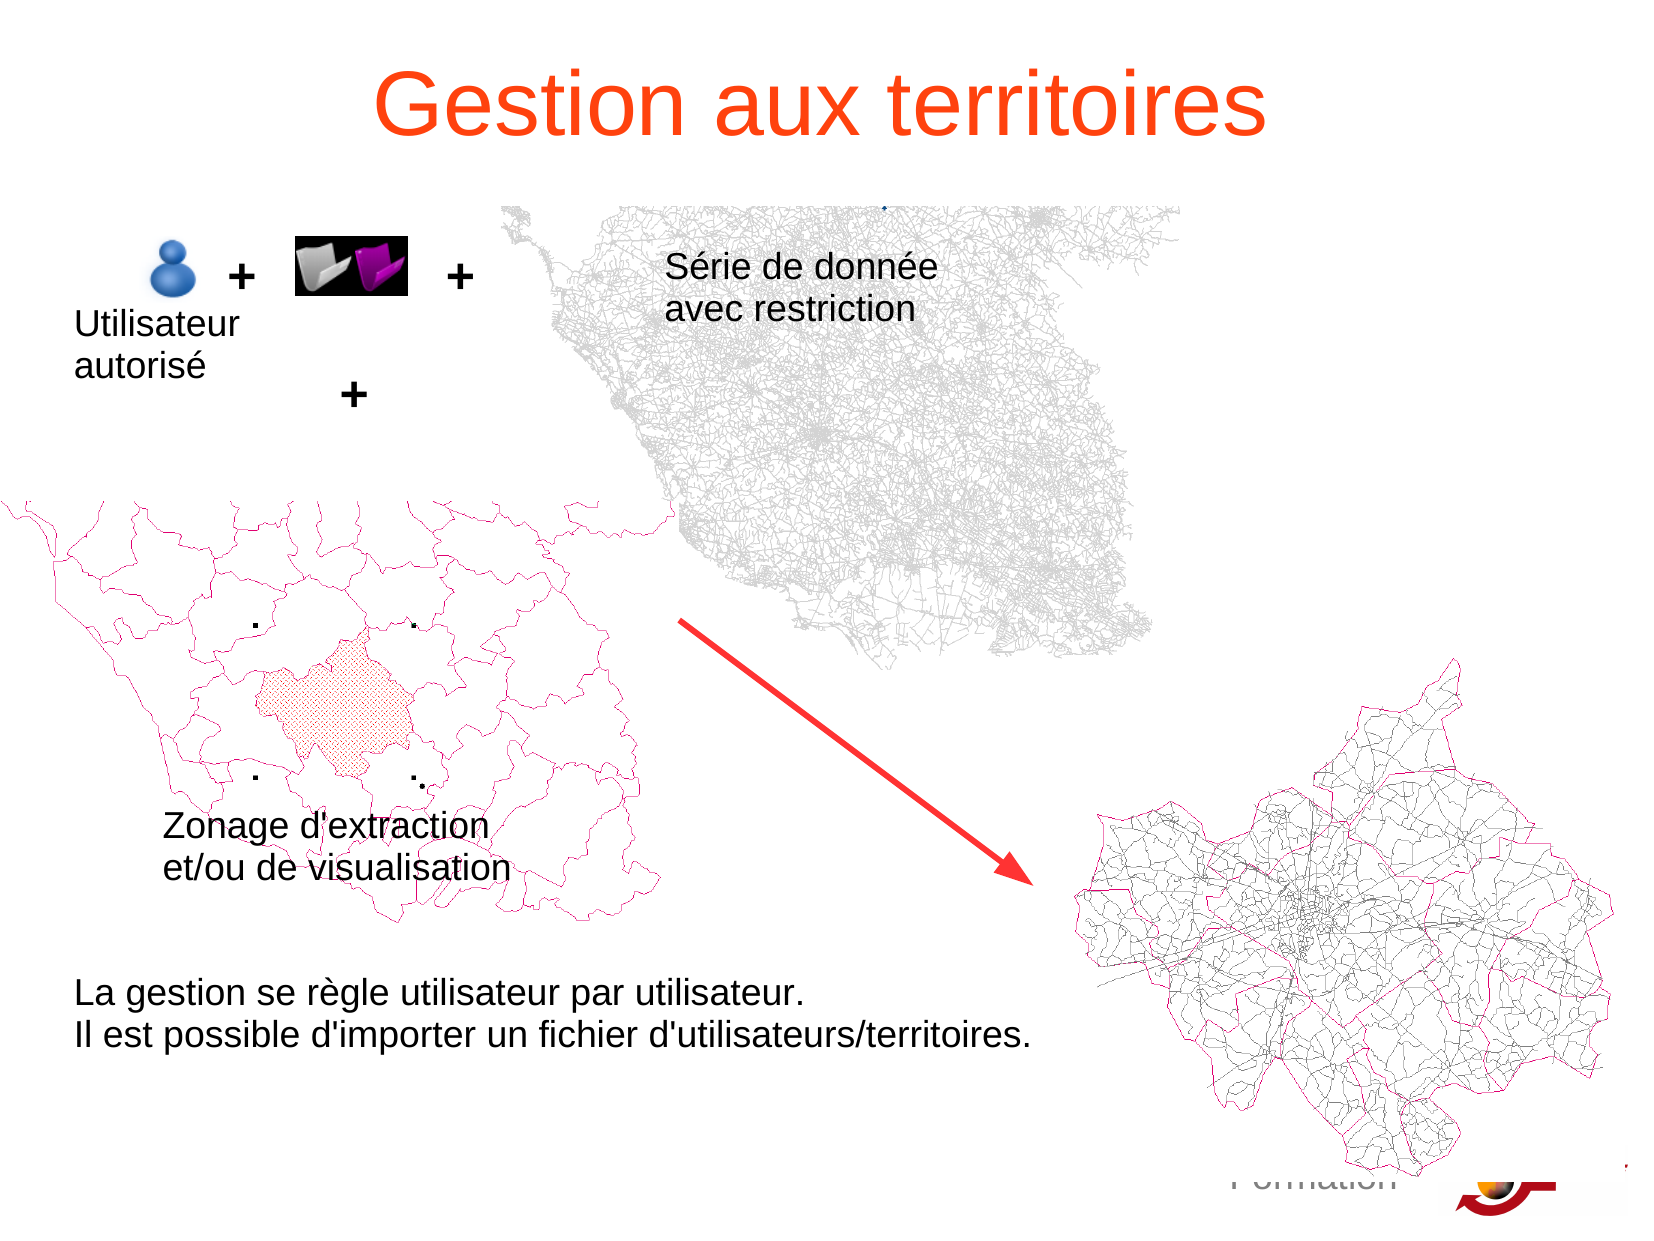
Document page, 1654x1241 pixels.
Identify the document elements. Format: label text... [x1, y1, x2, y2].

picture [0, 206, 1628, 1216]
picture [295, 236, 408, 296]
text_box + [431, 240, 491, 313]
text_box + [212, 240, 272, 313]
picture [139, 236, 207, 295]
text_box + [324, 358, 384, 431]
text_box Série de donnée avec restriction [649, 238, 954, 338]
text_box Utilisateur autorisé [59, 295, 266, 395]
text_box Zonage d'extraction et/ou de visualisation [147, 797, 527, 897]
title Gestion aux territoires [76, 0, 1565, 208]
text_box La gestion se règle utilisateur par utilisateur. Il est possible d'importer un fichier d'utilisateurs/territoires. [59, 964, 1048, 1063]
